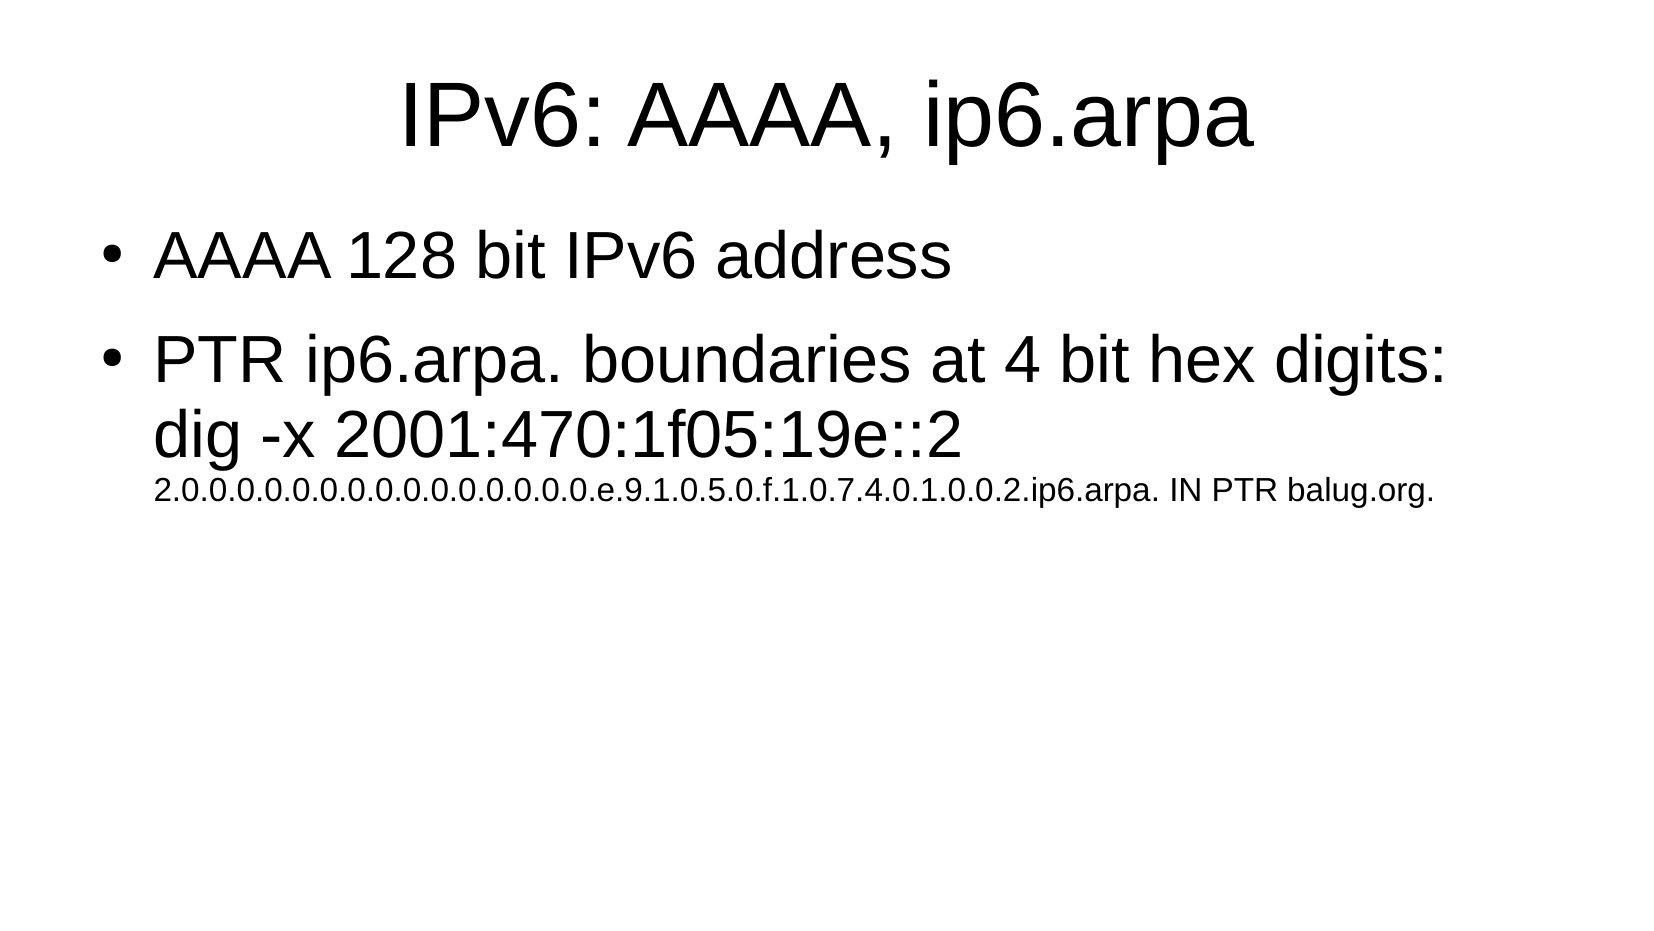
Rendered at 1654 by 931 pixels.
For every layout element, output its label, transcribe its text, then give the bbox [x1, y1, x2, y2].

list AAAA 128 bit IPv6 address PTR ip6.arpa. boundaries at 4 bit hex digits: dig -x 2001:470:1f05:19e::2 2.0.0.0.0.0.0.0.0.0.0.0.0.0.0.0.e.9.1.0.5.0.f.1.0.7.4.0.1.0.0.2.ip6.arpa. IN PTR balug.org. [82, 217, 1571, 758]
title IPv6: AAAA, ip6.arpa [82, 37, 1571, 193]
